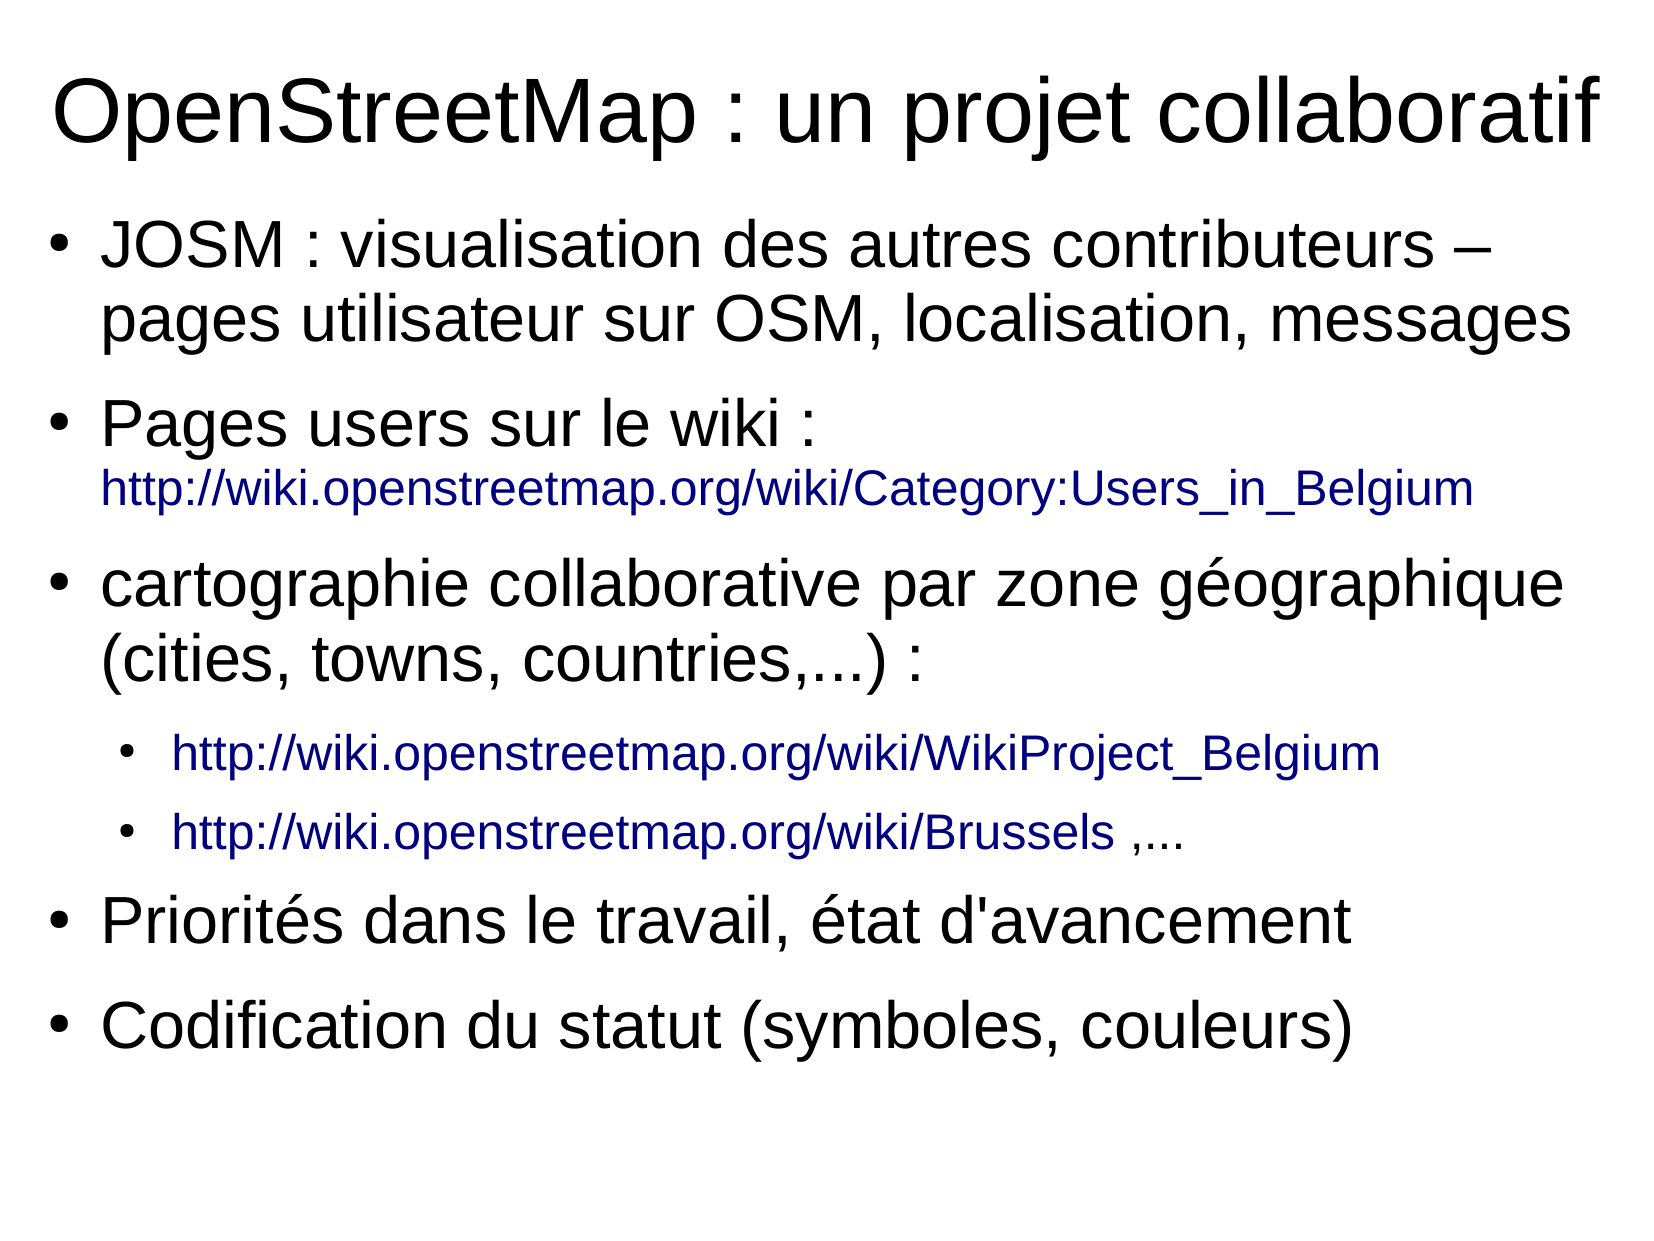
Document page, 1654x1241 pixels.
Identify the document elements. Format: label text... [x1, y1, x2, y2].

title OpenStreetMap : un projet collaboratif [29, 43, 1625, 178]
list JOSM : visualisation des autres contributeurs – pages utilisateur sur OSM, localisation, messages Pages users sur le wiki : http://wiki.openstreetmap.org/wiki/Category:Users_in_Belgium cartographie collaborative par zone géographique (cities, towns, countries,...) : http://wiki.openstreetmap.org/wiki/WikiProject_Belgium http://wiki.openstreetmap.org/wiki/Brussels ,... Priorités dans le travail, état d'avancement Codification du statut (symboles, couleurs) [29, 206, 1595, 1109]
